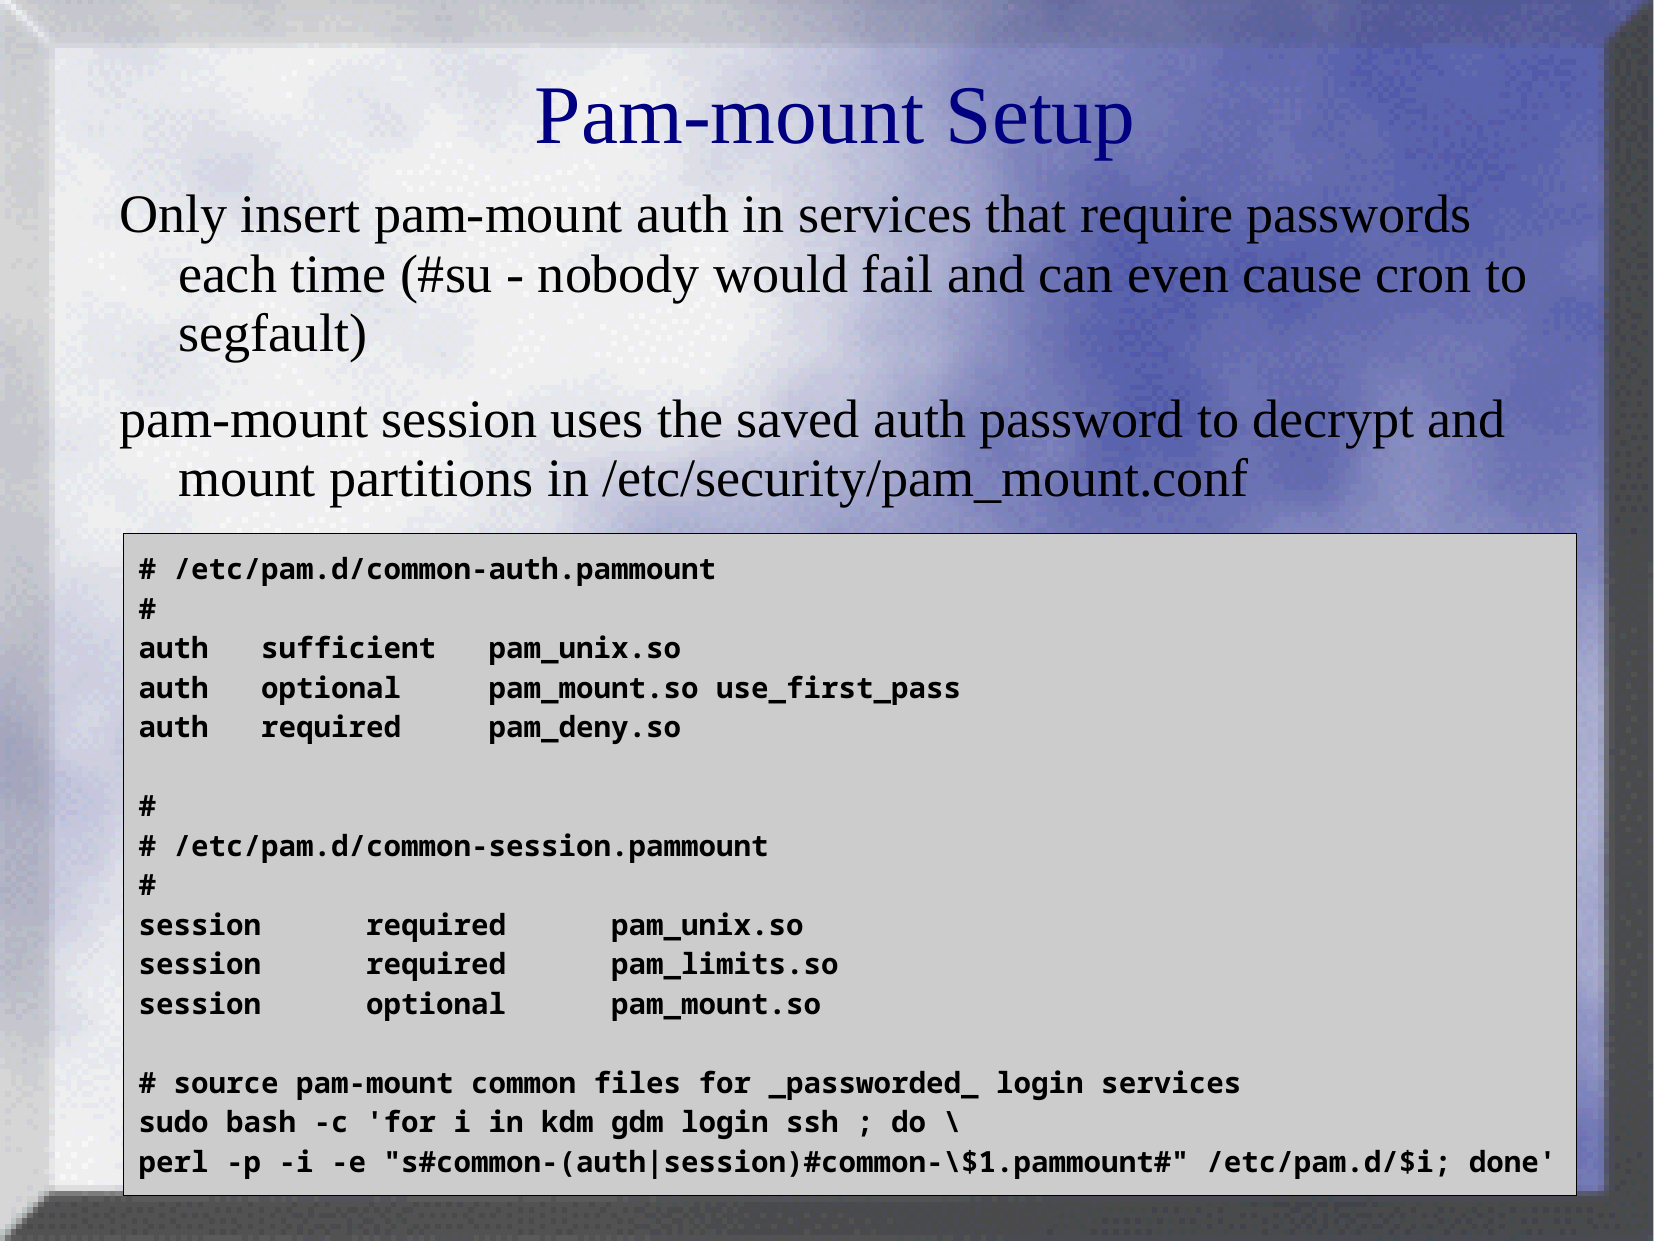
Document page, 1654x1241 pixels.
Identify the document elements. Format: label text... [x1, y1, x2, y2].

list Only insert pam-mount auth in services that require passwords each time (#su - nobody would fail and can even cause cron to segfault) pam-mount session uses the saved auth password to decrypt and mount partitions in /etc/security/pam_mount.conf [119, 184, 1532, 536]
picture [0, 0, 1654, 1241]
title Pam-mount Setup [120, 65, 1552, 167]
text_box # /etc/pam.d/common-auth.pammount # auth sufficient pam_unix.so auth optional pam_mount.so use_first_pass auth required pam_deny.so # # /etc/pam.d/common-session.pammount # session required pam_unix.so session required pam_limits.so session optional pam_mount.so # source pam-mount common files for _passworded_ login services sudo bash -c 'for i in kdm gdm login ssh ; do \ perl -p -i -e "s#common-(auth|session)#common-\$1.pammount#" /etc/pam.d/$i; done' [123, 533, 1577, 1076]
